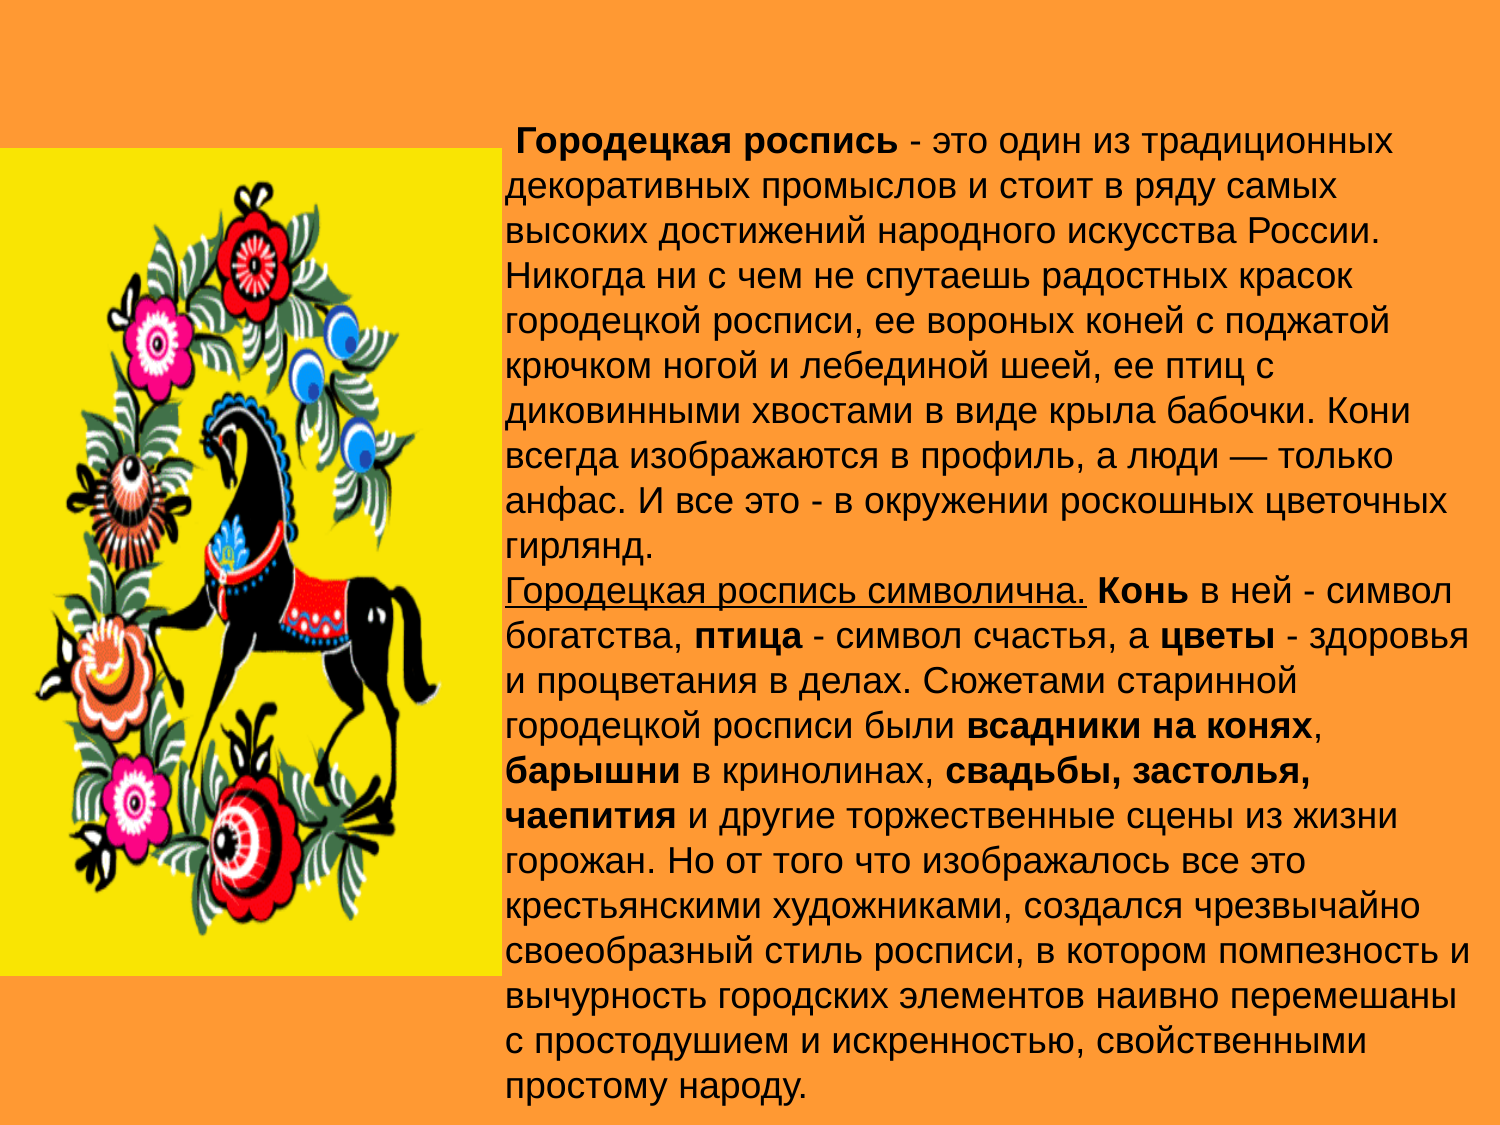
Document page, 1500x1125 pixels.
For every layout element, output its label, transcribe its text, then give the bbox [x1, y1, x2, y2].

picture [0, 148, 502, 976]
text_box Городецкая роспись - это один из традиционных декоративных промыслов и стоит в ряду самых высоких достижений народного искусства России. Никогда ни с чем не спутаешь радостных красок городецкой росписи, ее вороных коней с поджатой крючком ногой и лебединой шеей, ее птиц с диковинными хвостами в виде крыла бабочки. Кони всегда изображаются в профиль, а люди — только анфас. И все это - в окружении роскошных цветочных гирлянд. Городецкая роспись символична. Конь в ней - символ богатства, птица - символ счастья, а цветы - здоровья и процветания в делах. Сюжетами старинной городецкой росписи были всадники на конях, барышни в кринолинах, свадьбы, застолья, чаепития и другие торжественные сцены из жизни горожан. Но от того что изображалось все это крестьянскими художниками, создался чрезвычайно своеобразный стиль росписи, в котором помпезность и вычурность городских элементов наивно перемешаны с простодушием и искренностью, свойственными простому народу. [490, 63, 1500, 1114]
